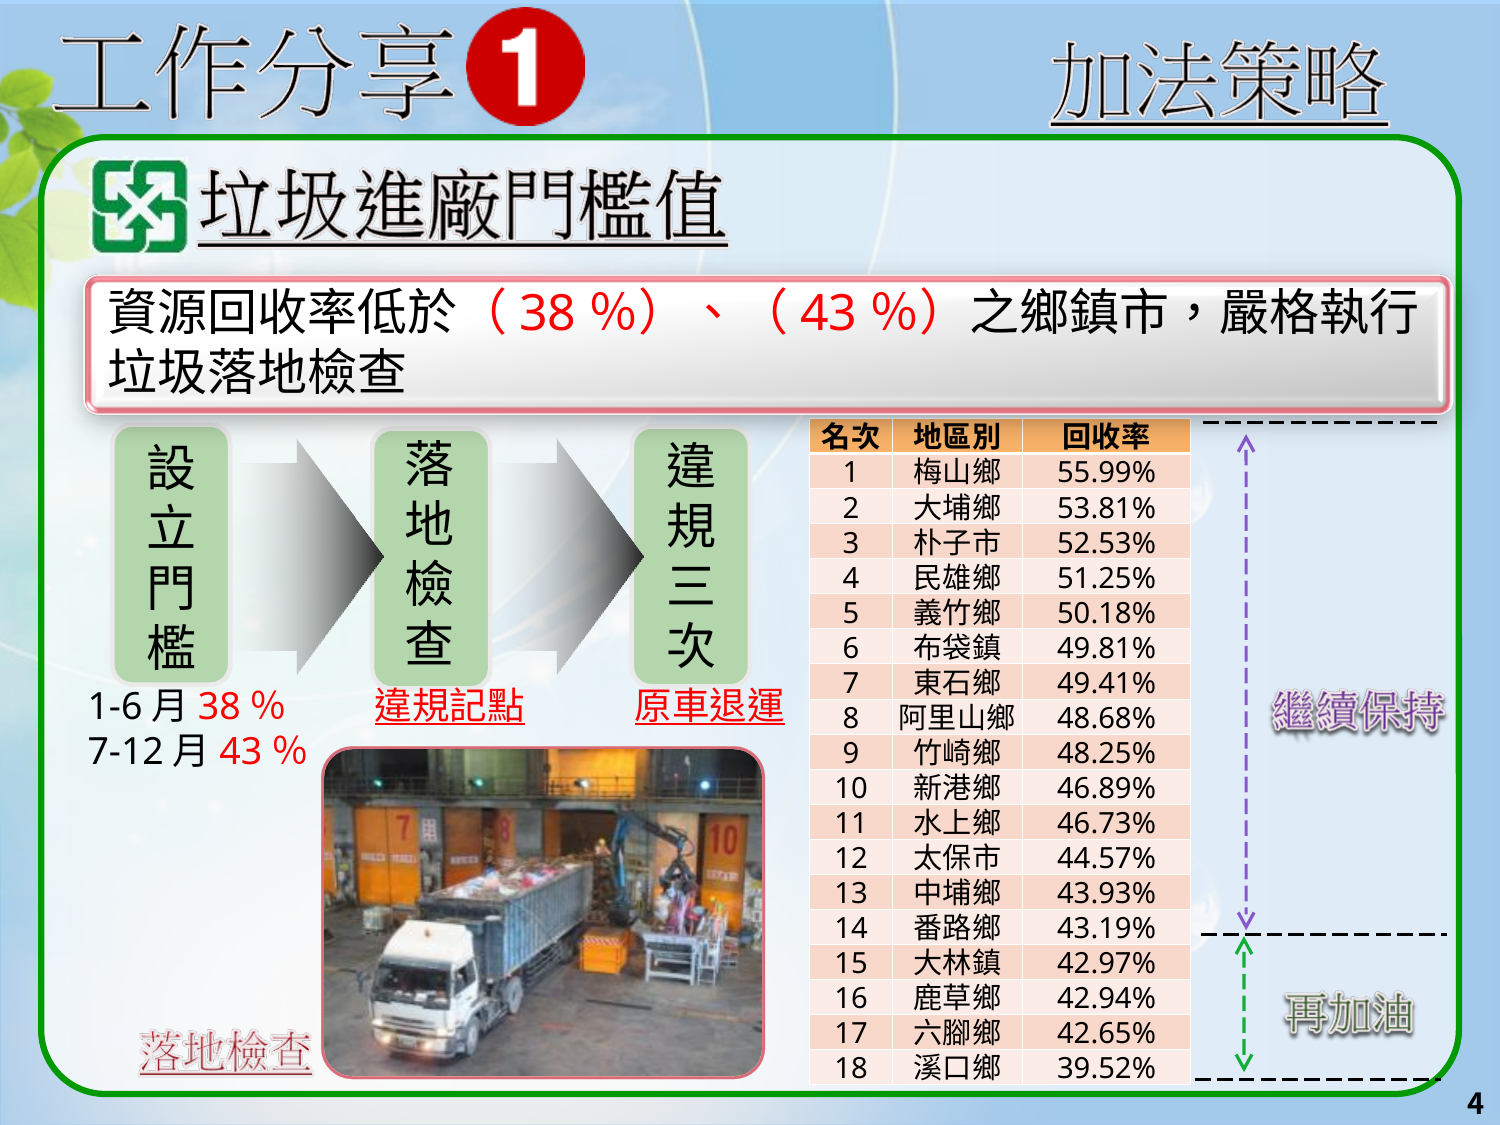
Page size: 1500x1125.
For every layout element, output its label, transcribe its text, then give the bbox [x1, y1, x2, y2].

table_cell 朴子市 [893, 524, 1022, 558]
text_box 1-6月38％ 7-12月43％ [72, 674, 514, 781]
table_cell 7 [810, 664, 892, 674]
table_cell 49.81% [1023, 629, 1190, 663]
table_cell 44.57% [1023, 840, 1190, 874]
table_cell 新港鄉 [893, 770, 1022, 804]
table_cell 6 [810, 629, 892, 663]
table_cell 六腳鄉 [893, 1015, 1022, 1049]
table_cell 9 [810, 736, 892, 769]
table_cell 49.41% [1023, 664, 1190, 699]
text_box 資源回收率低於（38％）、（43％）之鄉鎮市，嚴格執行垃圾落地檢查 [92, 272, 1471, 409]
table_cell 14 [810, 910, 892, 944]
table_cell 4 [810, 559, 892, 593]
table_cell 3 [810, 524, 892, 558]
picture [1239, 666, 1477, 770]
table_cell 大埔鄉 [893, 489, 1022, 523]
text_box [478, 438, 651, 674]
table_cell 15 [810, 945, 892, 979]
table_cell 竹崎鄉 [893, 735, 1022, 769]
table_cell 1 [810, 459, 892, 488]
table_cell 13 [810, 875, 892, 909]
table_cell 11 [810, 805, 892, 839]
table_cell 中埔鄉 [893, 875, 1022, 909]
text_box [112, 459, 216, 685]
table_cell 51.25% [1023, 559, 1190, 593]
text_box 設 立 門 檻 [131, 459, 247, 684]
table_cell 52.53% [1023, 524, 1190, 558]
table_cell 46.73% [1023, 805, 1190, 839]
table_cell 鹿草鄉 [893, 980, 1022, 1014]
text_box 違規記點 [360, 674, 620, 736]
table_cell 43.19% [1023, 910, 1190, 944]
picture [1046, 23, 1392, 130]
text_box 違規三次 [651, 426, 758, 674]
table_cell 梅山鄉 [893, 459, 1022, 488]
text_box 落 地 檢 查 [389, 459, 508, 674]
picture [135, 1022, 316, 1079]
table_cell 溪口鄉 [893, 1050, 1022, 1084]
table_cell 16 [810, 980, 892, 1014]
table_cell 水上鄉 [893, 805, 1022, 839]
table_cell 42.94% [1023, 980, 1190, 1014]
table_cell 42.65% [1023, 1015, 1190, 1049]
picture [321, 746, 766, 1080]
table_cell 18 [810, 1050, 892, 1084]
table_cell 東石鄉 [893, 664, 1022, 699]
table_cell 太保市 [893, 840, 1022, 874]
table_cell 布袋鎮 [893, 629, 1022, 663]
table_cell 42.97% [1023, 945, 1190, 979]
table_cell 梅山鄉 [994, 461, 998, 478]
table_cell 17 [810, 1015, 892, 1049]
table_cell 義竹鄉 [893, 594, 1022, 628]
table_cell 12 [810, 840, 892, 874]
table_cell 48.68% [1023, 700, 1190, 734]
text_box 原車退運 [620, 674, 928, 736]
table_cell 民雄鄉 [893, 559, 1022, 593]
table_cell 48.25% [1023, 735, 1190, 769]
table_cell 10 [810, 770, 892, 804]
picture [36, 0, 585, 135]
table_cell 大林鎮 [893, 945, 1022, 979]
table_cell 43.93% [1023, 875, 1190, 909]
table_cell 39.52% [1023, 1050, 1190, 1084]
picture [1252, 968, 1447, 1072]
table_cell 番路鄉 [893, 910, 1022, 944]
table_cell 阿里山鄉 [928, 700, 1022, 734]
table_cell 50.18% [1023, 594, 1190, 628]
table_cell 5 [810, 594, 892, 628]
text_box [218, 438, 389, 675]
picture [46, 156, 1491, 459]
table_cell 53.81% [1023, 489, 1190, 523]
table_cell 55.99% [1023, 459, 1190, 488]
table_cell 2 [810, 489, 892, 523]
table_cell 46.89% [1023, 770, 1190, 804]
